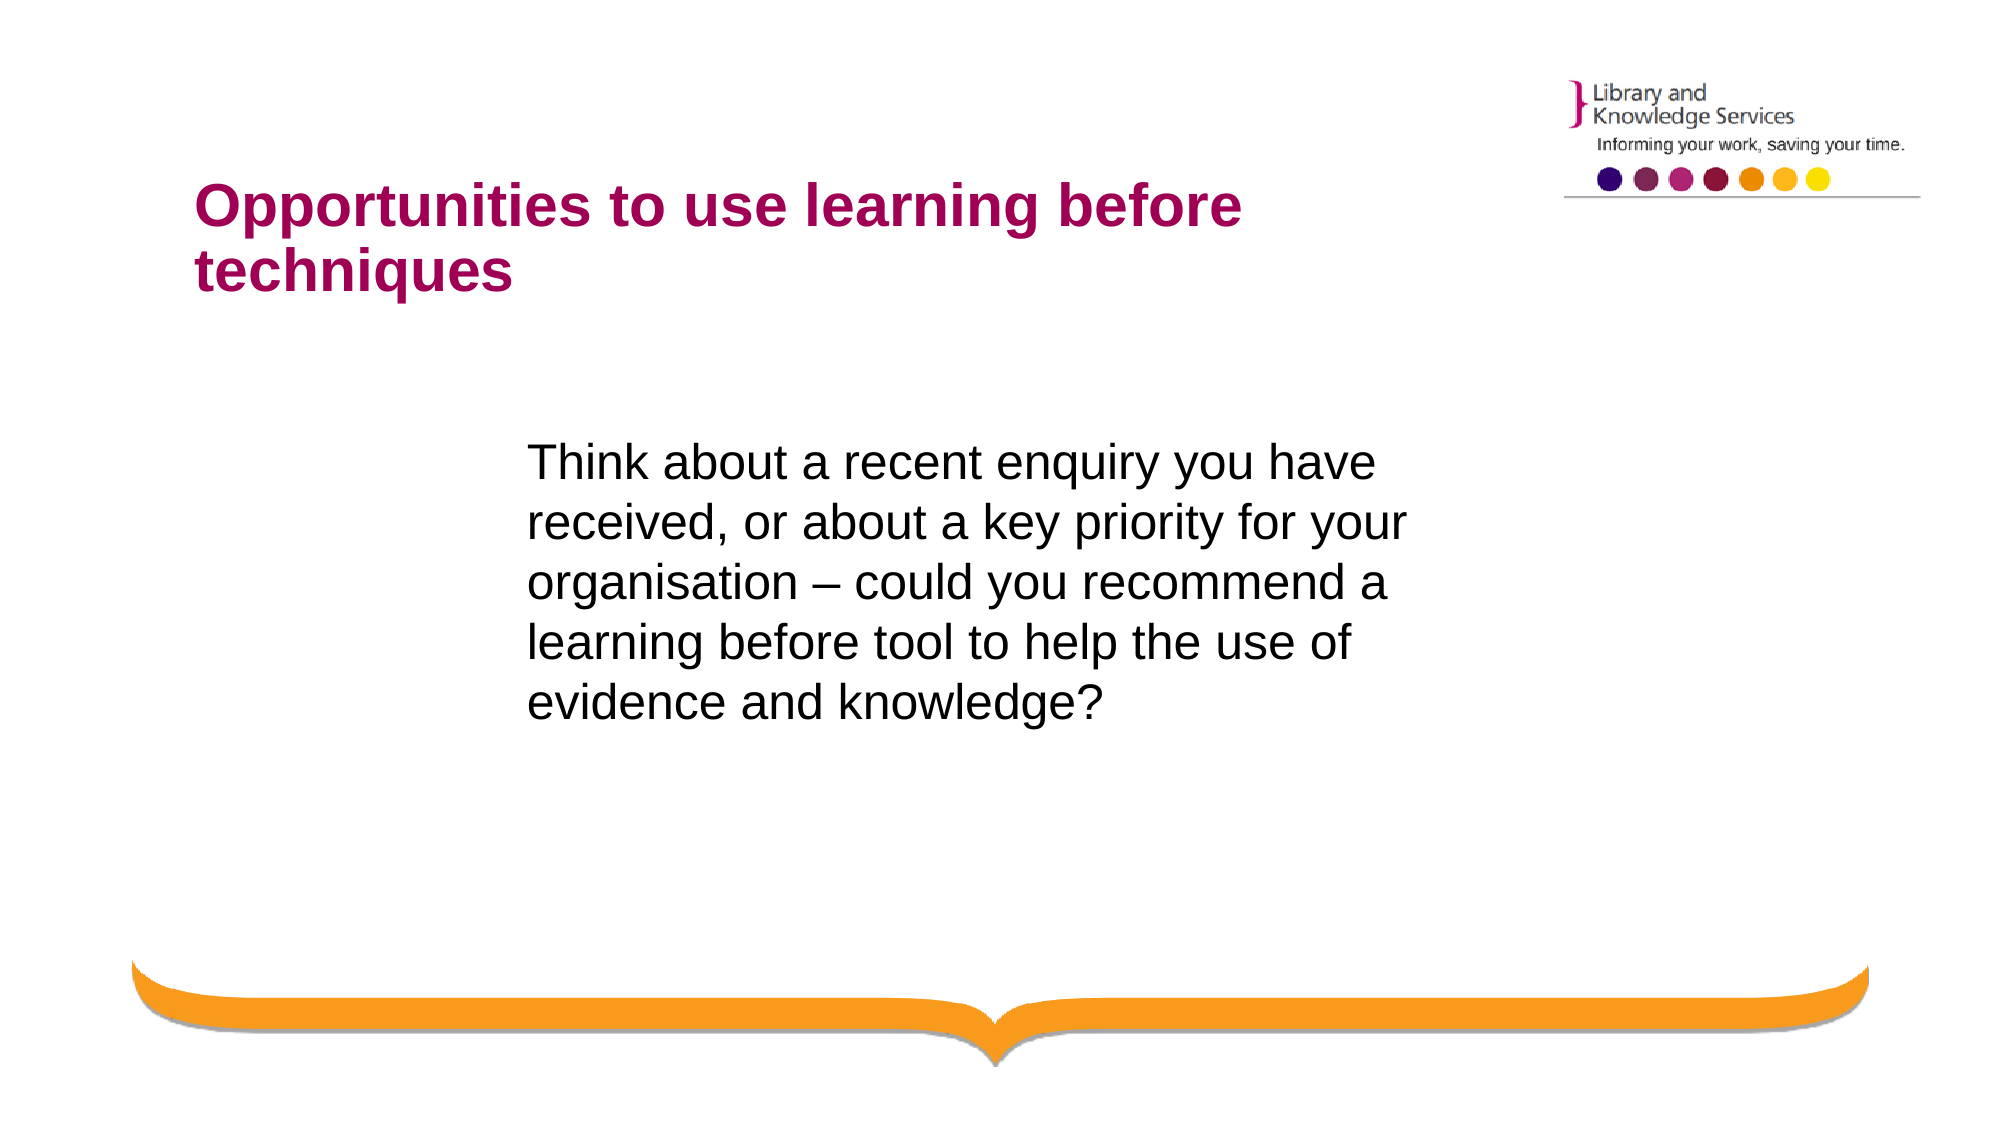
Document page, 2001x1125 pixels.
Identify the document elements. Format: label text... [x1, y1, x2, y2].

title Opportunities to use learning before techniques [179, 166, 1320, 313]
text_box Think about a recent enquiry you have received, or about a key priority for your organisation – could you recommend a learning before tool to help the use of evidence and knowledge? [511, 422, 1438, 801]
picture [1564, 76, 1923, 196]
picture [132, 959, 1868, 1063]
